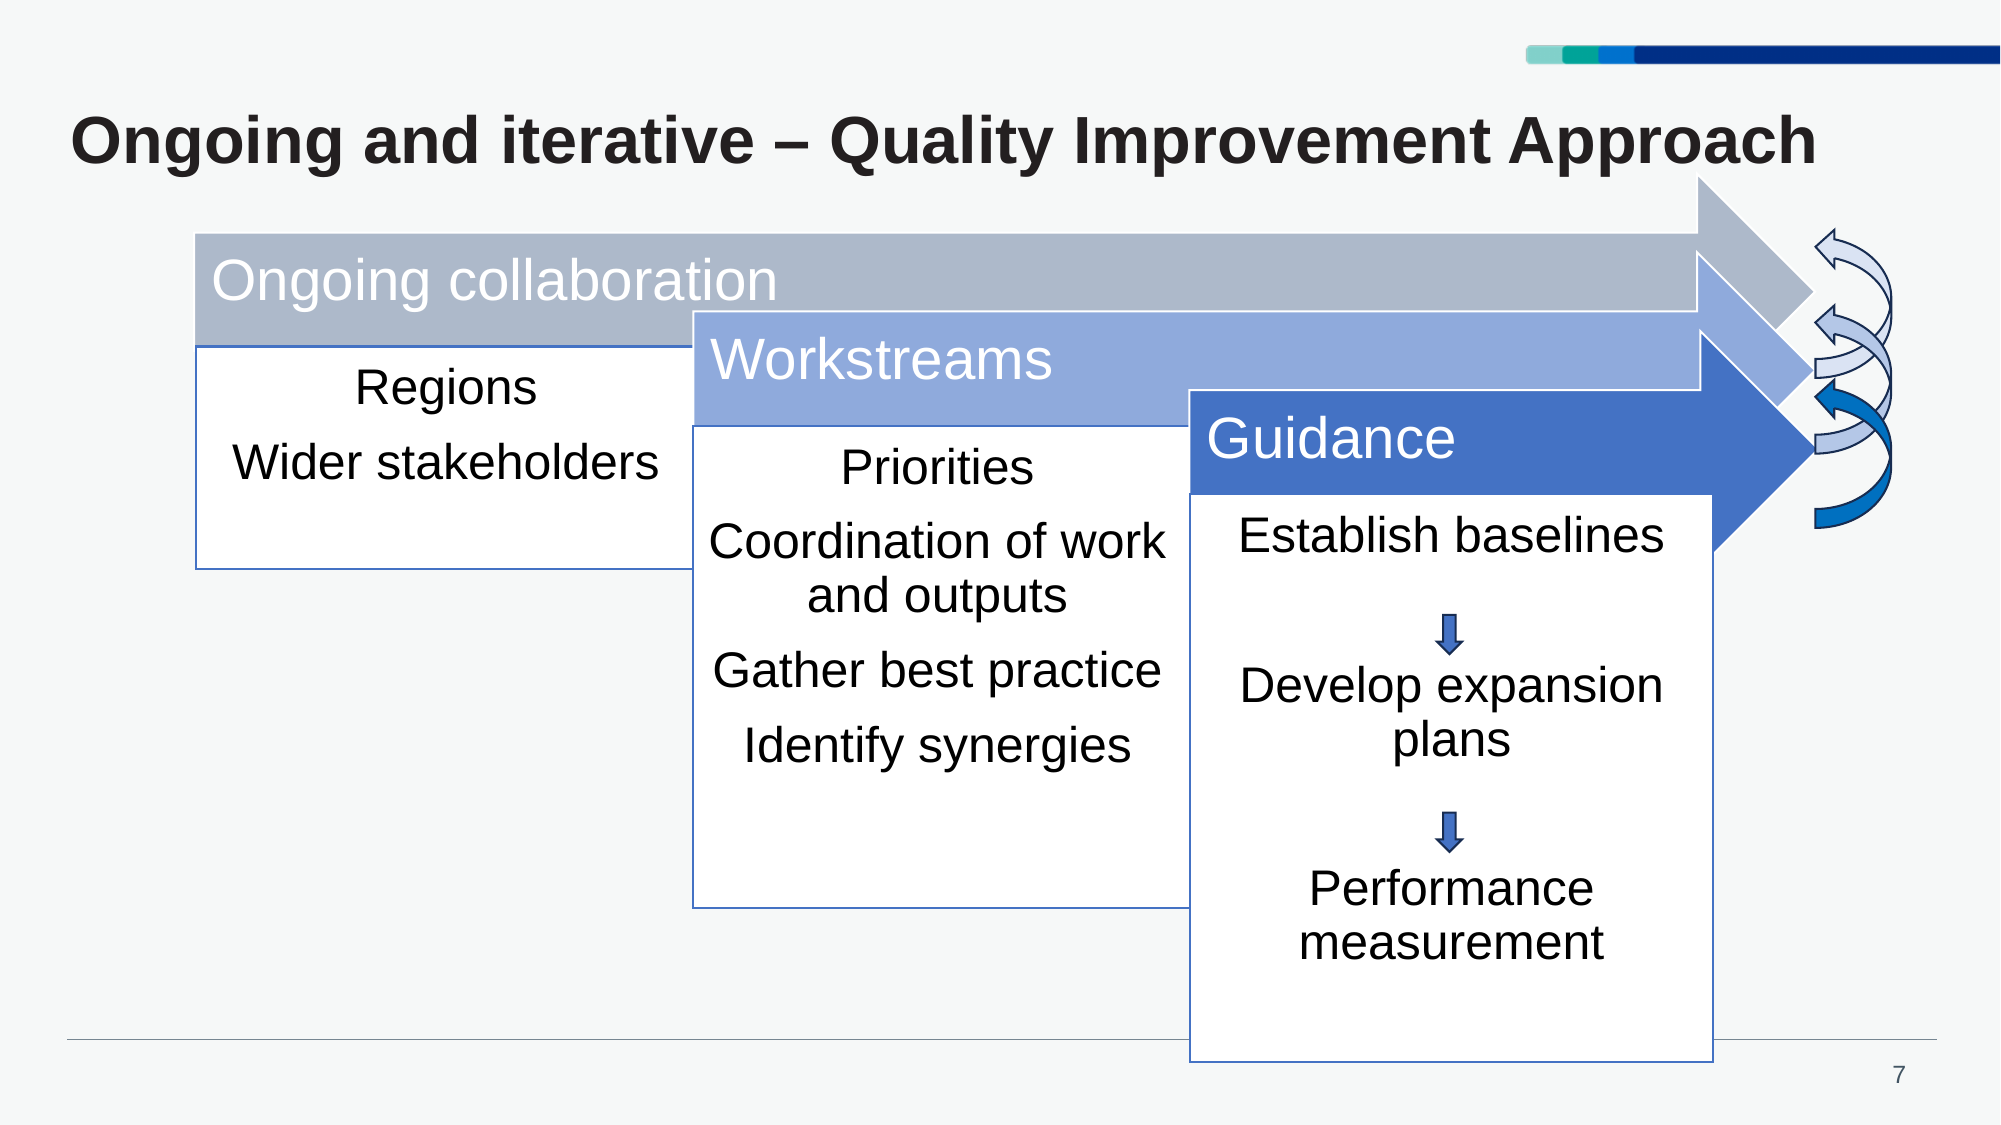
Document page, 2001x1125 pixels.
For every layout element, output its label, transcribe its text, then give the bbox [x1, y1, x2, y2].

text_box Guidance [1189, 331, 1815, 554]
text_box [1436, 614, 1462, 655]
title Ongoing and iterative – Quality Improvement Approach [70, 70, 1942, 213]
text_box Ongoing collaboration [194, 173, 1816, 351]
text_box Regions Wider stakeholders [196, 346, 693, 570]
text_box Workstreams [693, 252, 1815, 425]
text_box Priorities Coordination of work and outputs Gather best practice Identify synergies [693, 425, 1190, 908]
text_box [1436, 812, 1462, 852]
text_box [1815, 229, 1892, 528]
text_box Establish baselines Develop expansion plans Performance measurement [1190, 494, 1714, 1063]
